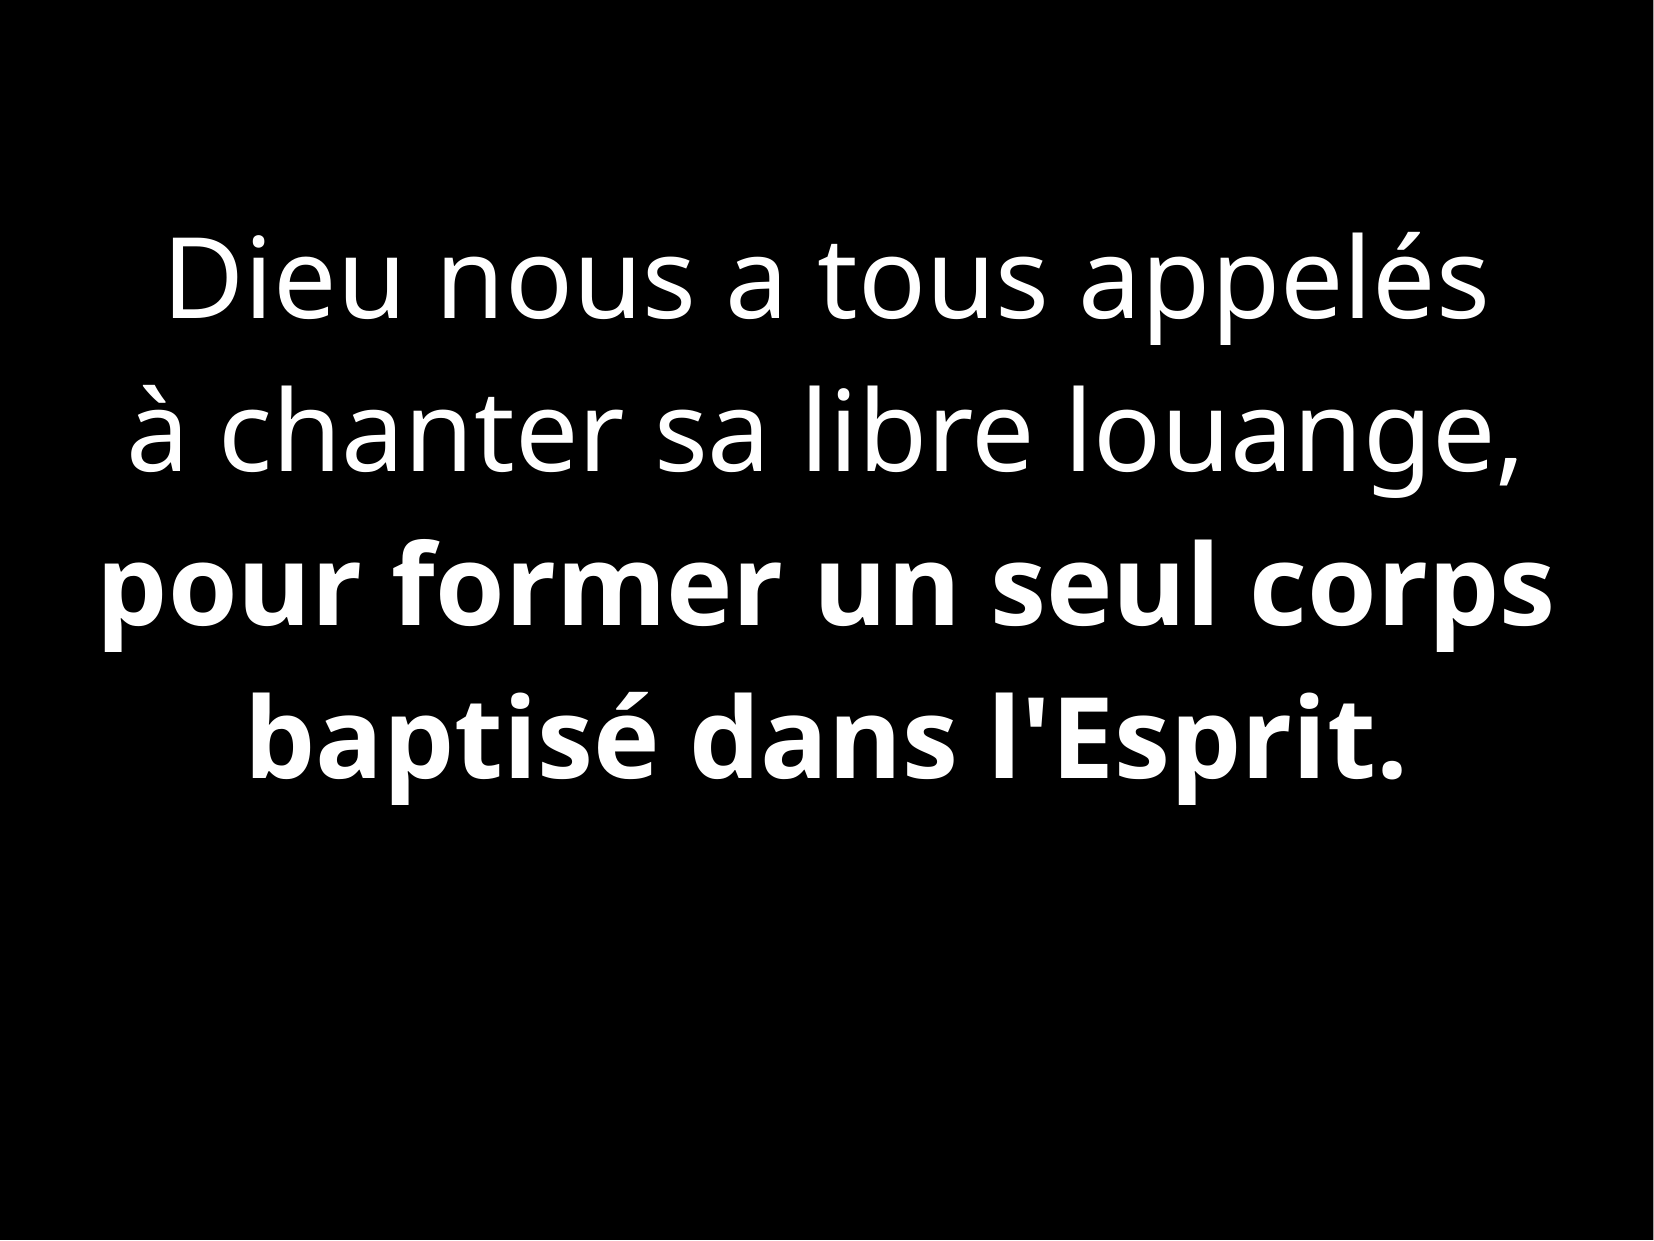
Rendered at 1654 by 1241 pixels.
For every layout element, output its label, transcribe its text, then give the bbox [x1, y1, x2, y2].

list Dieu nous a tous appelés à chanter sa libre louange, pour former un seul corps baptisé dans l'Esprit. [29, 45, 1625, 1241]
